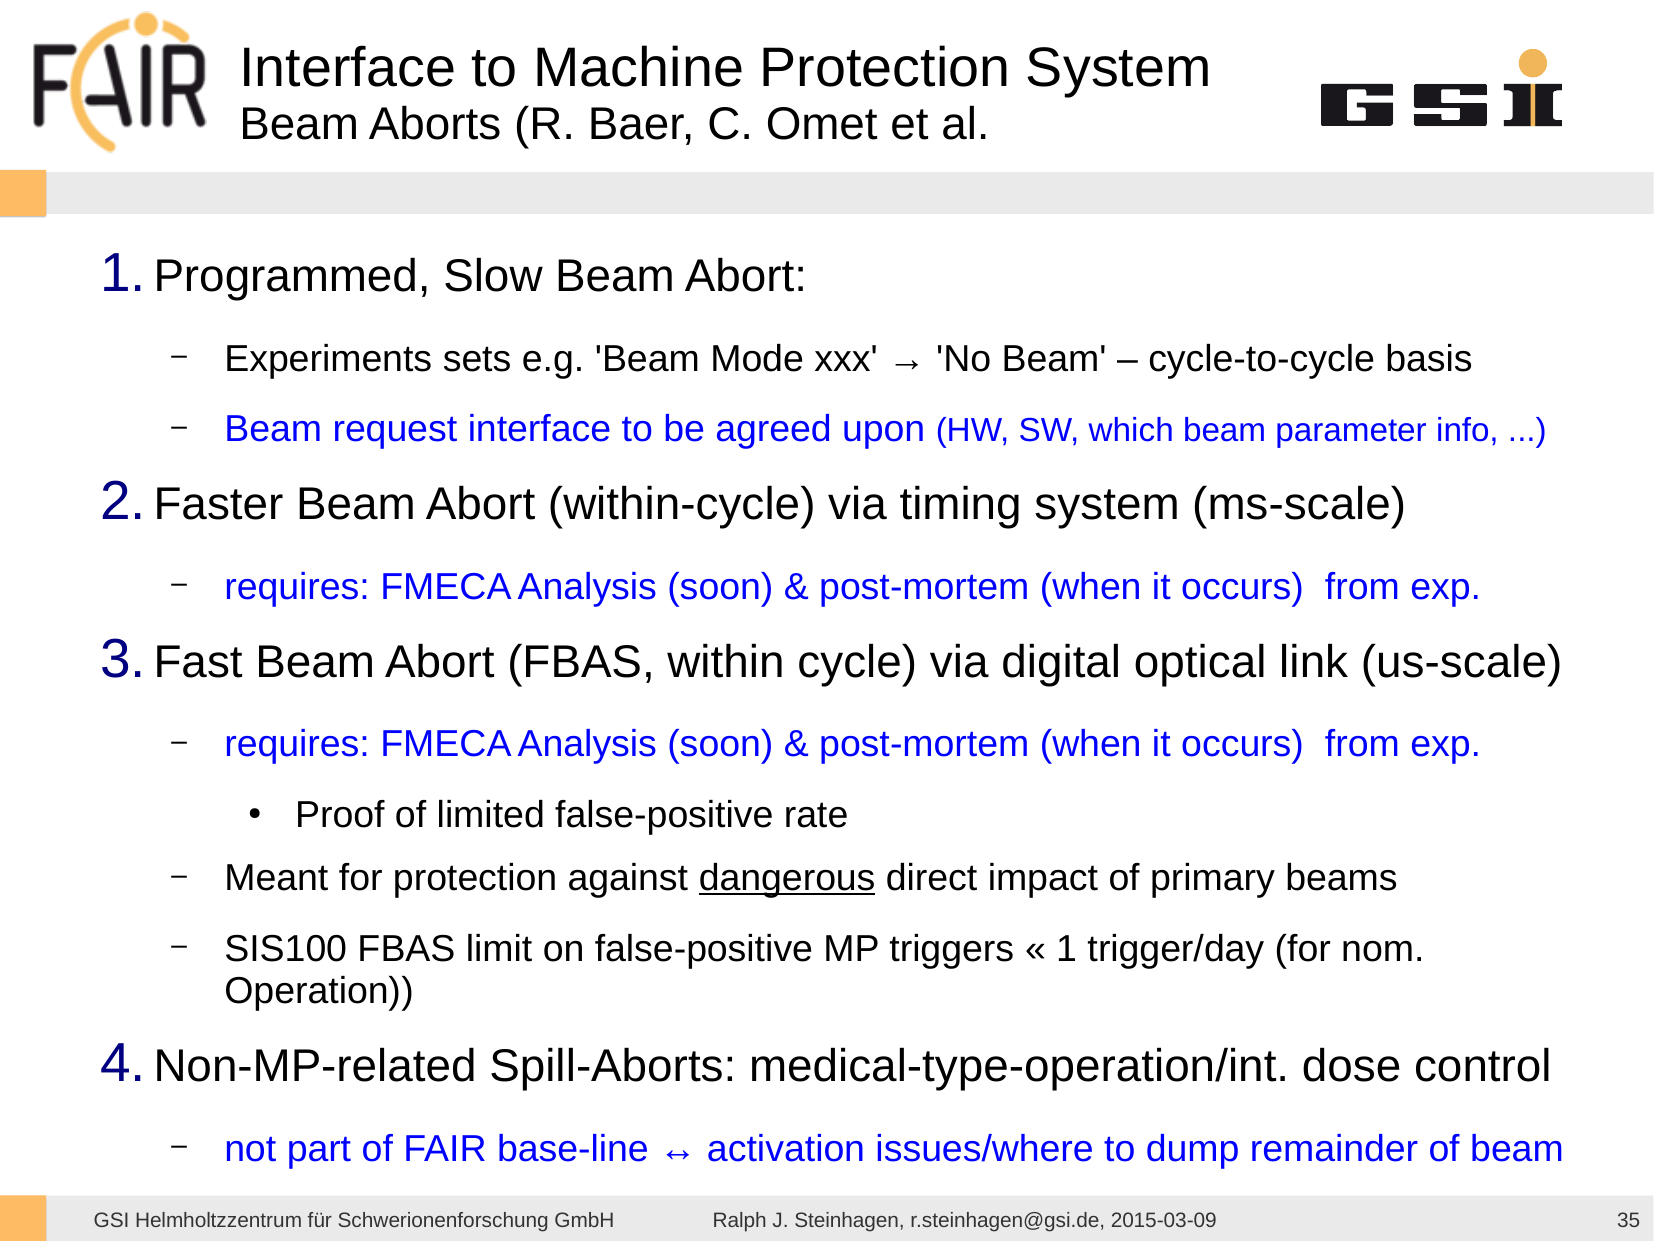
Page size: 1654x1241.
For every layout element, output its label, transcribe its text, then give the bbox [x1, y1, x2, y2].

picture [1319, 46, 1564, 129]
title Interface to Machine Protection System Beam Aborts (R. Baer, C. Omet et al. [239, 23, 1223, 162]
list Programmed, Slow Beam Abort: Experiments sets e.g. 'Beam Mode xxx' → 'No Beam' – cycle-to-cycle basis Beam request interface to be agreed upon (HW, SW, which beam parameter info, ...) Faster Beam Abort (within-cycle) via timing system (ms-scale) requires: FMECA Analysis (soon) & post-mortem (when it occurs) from exp. Fast Beam Abort (FBAS, within cycle) via digital optical link (us-scale) requires: FMECA Analysis (soon) & post-mortem (when it occurs) from exp. Proof of limited false-positive rate Meant for protection against dangerous direct impact of primary beams SIS100 FBAS limit on false-positive MP triggers « 1 trigger/day (for nom. Operation)) Non-MP-related Spill-Aborts: medical-type-operation/int. dose control not part of FAIR base-line ↔ activation issues/where to dump remainder of beam [82, 249, 1571, 1158]
picture [33, 10, 207, 155]
